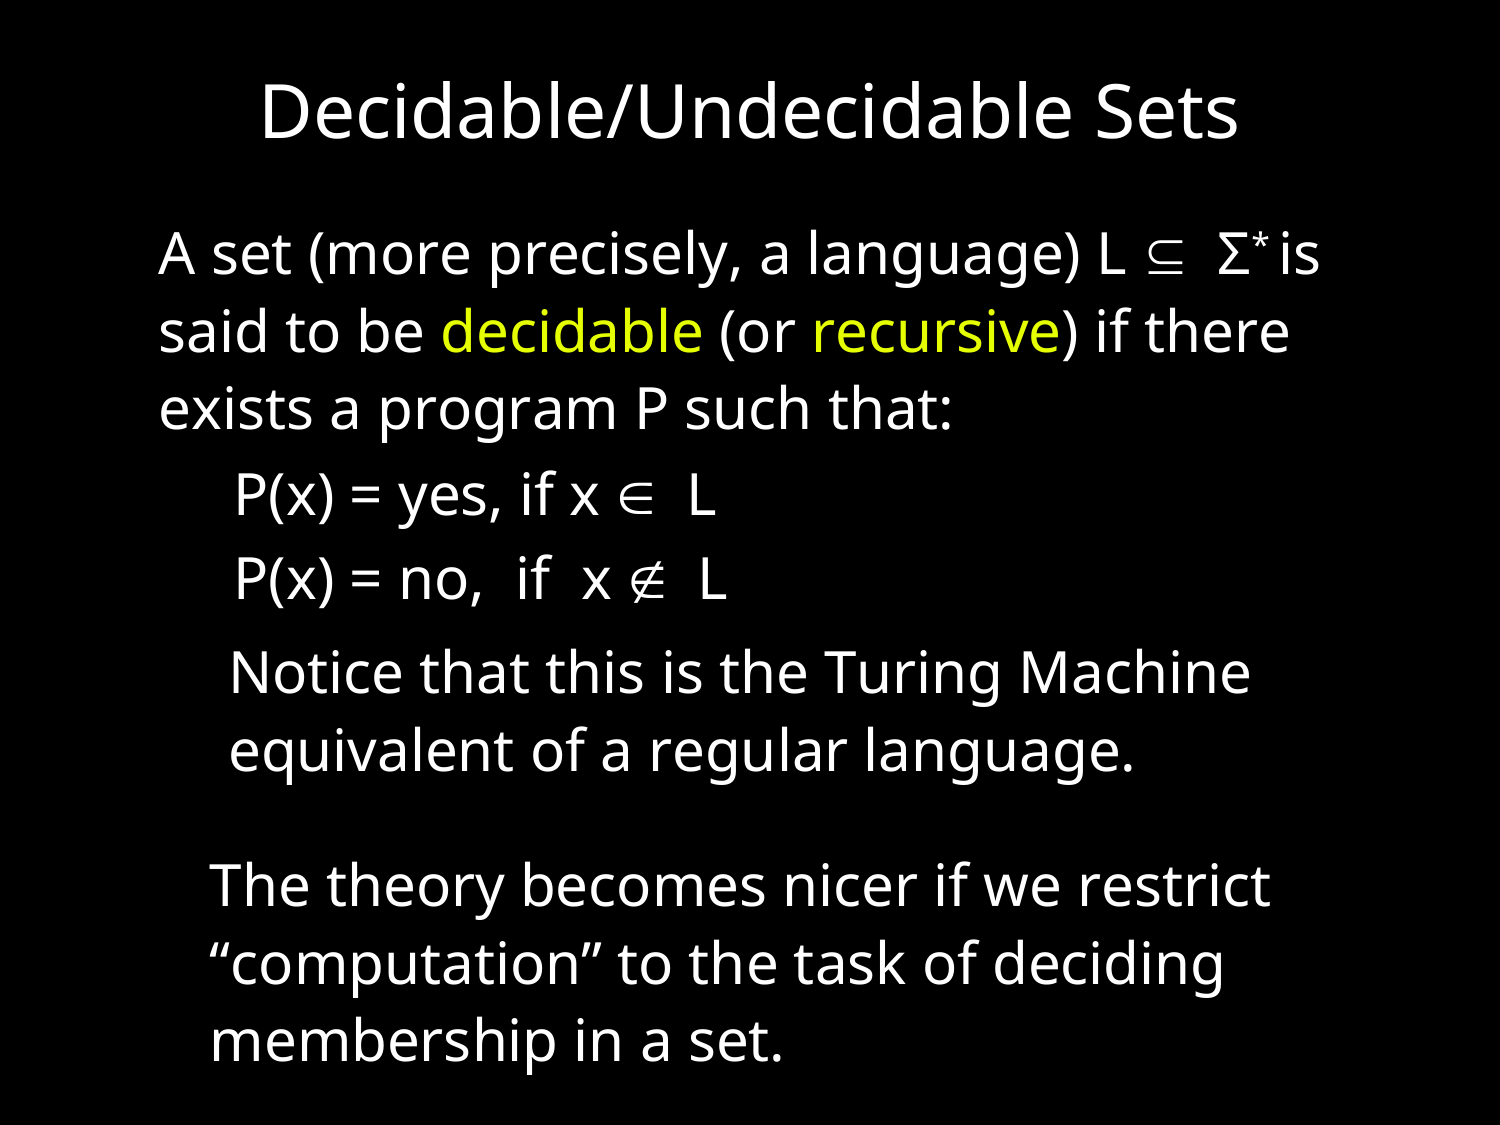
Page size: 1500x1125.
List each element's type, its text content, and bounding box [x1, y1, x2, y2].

text_box A set (more precisely, a language) L ⊆ Σ* is said to be decidable (or recursive) if there exists a program P such that: P(x) = yes, if x ∈ L P(x) = no, if x ∉ L [143, 216, 1337, 620]
text_box Notice that this is the Turing Machine equivalent of a regular language. [213, 635, 1268, 792]
text_box Decidable/Undecidable Sets [112, 37, 1388, 180]
text_box The theory becomes nicer if we restrict “computation” to the task of deciding membership in a set. [195, 848, 1287, 1083]
